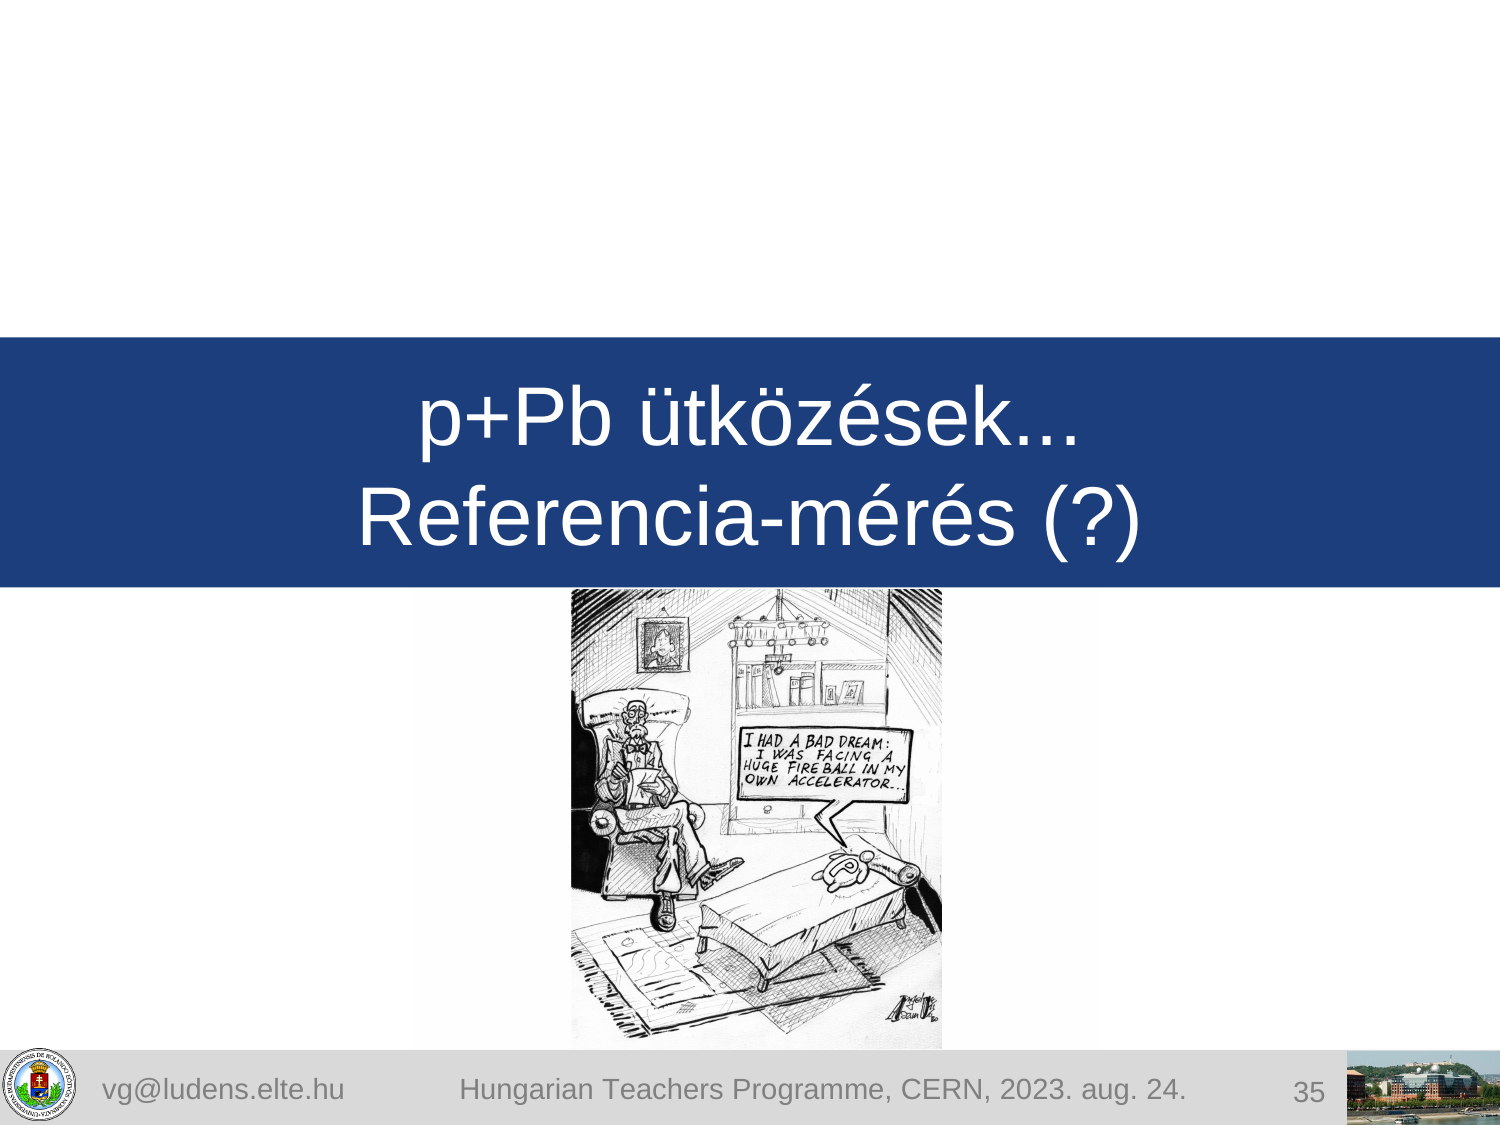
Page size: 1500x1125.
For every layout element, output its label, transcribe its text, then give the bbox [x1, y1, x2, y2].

picture [412, 589, 1101, 1049]
picture [1347, 1051, 1500, 1125]
title p+Pb ütközések... Referencia-mérés (?) [0, 337, 1500, 588]
picture [2, 1048, 76, 1121]
